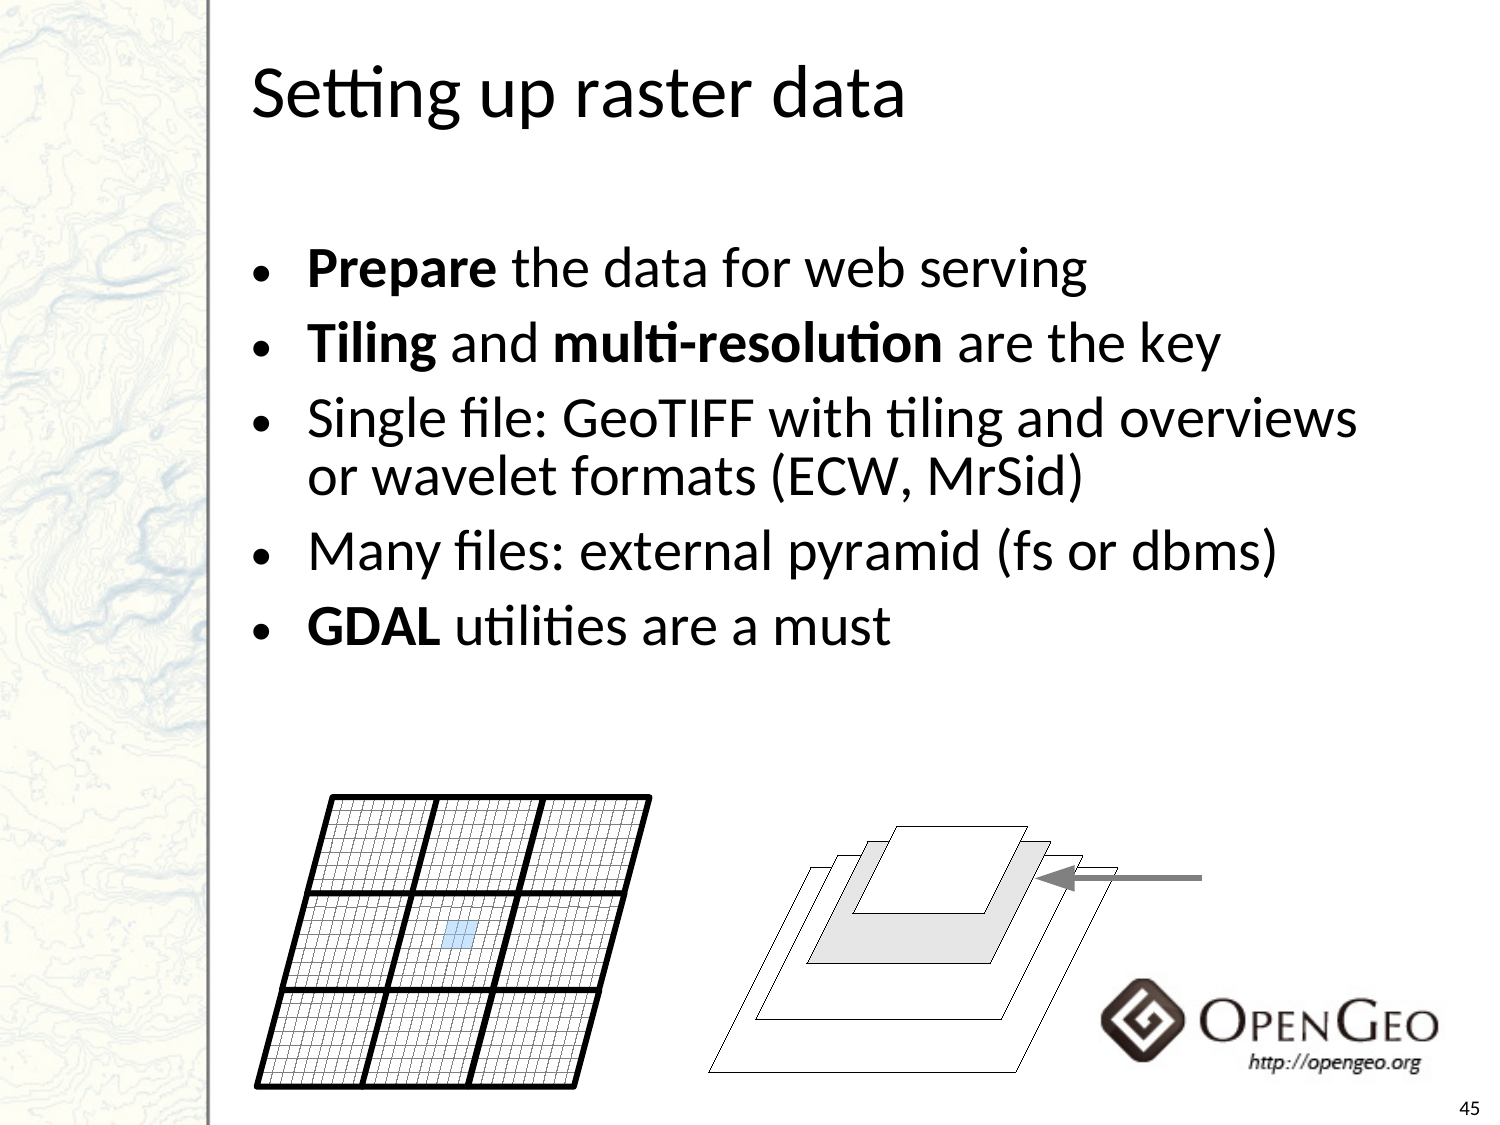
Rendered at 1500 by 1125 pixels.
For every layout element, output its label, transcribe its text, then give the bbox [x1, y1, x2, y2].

text_box [708, 826, 1118, 1073]
text_box [366, 994, 488, 1083]
title Setting up raster data [236, 20, 1426, 178]
text_box [392, 897, 513, 986]
text_box [261, 994, 382, 1083]
text_box [523, 801, 645, 890]
text_box [498, 897, 620, 986]
list Prepare the data for web serving Tiling and multi-resolution are the key Single file: GeoTIFF with tiling and overviews or wavelet formats (ECW, MrSid) Many files: external pyramid (fs or dbms) GDAL utilities are a must [236, 236, 1426, 827]
text_box [287, 897, 407, 986]
picture [0, 0, 1500, 1125]
text_box [312, 801, 433, 890]
text_box [473, 994, 595, 1083]
text_box [417, 801, 538, 890]
